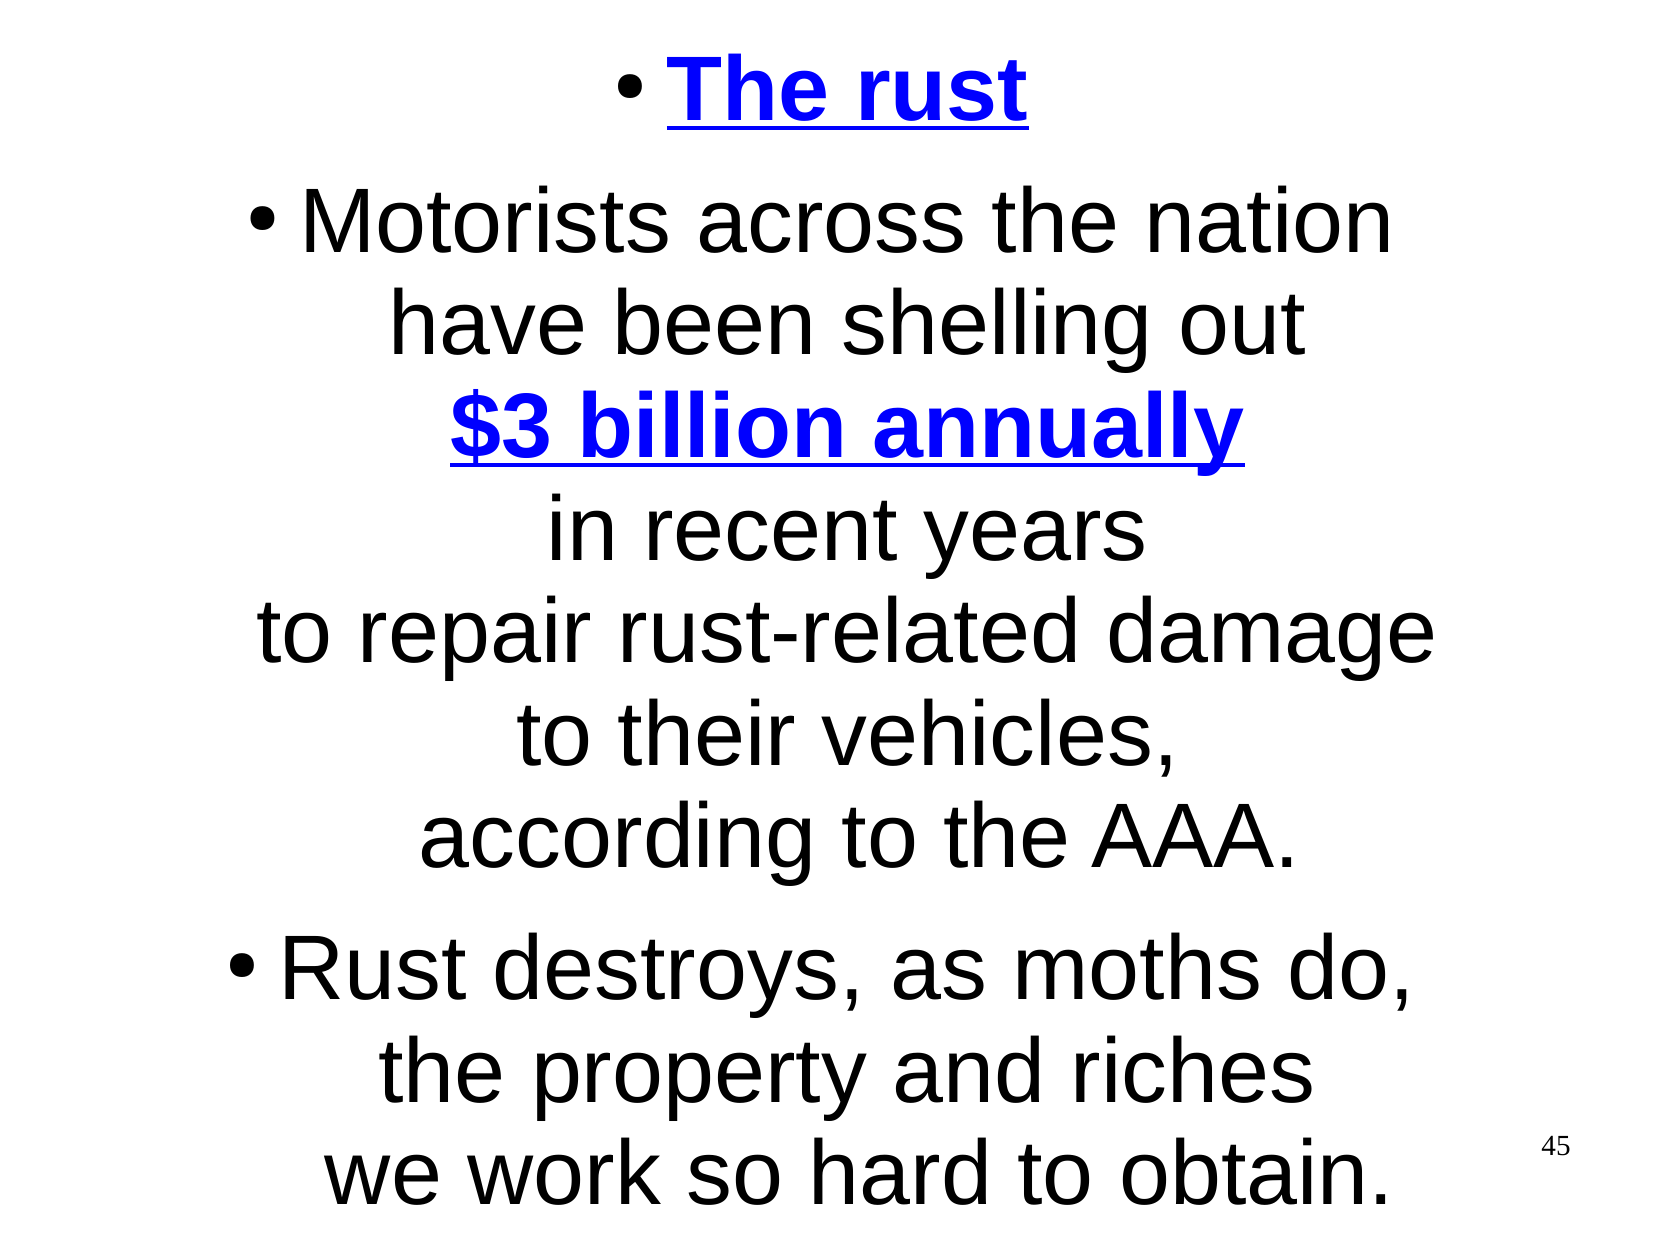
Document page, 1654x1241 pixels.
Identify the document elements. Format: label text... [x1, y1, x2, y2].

list The rust Motorists across the nation have been shelling out $3 billion annually in recent years to repair rust-related damage to their vehicles, according to the AAA. Rust destroys, as moths do, the property and riches we work so hard to obtain. [37, 37, 1613, 1238]
